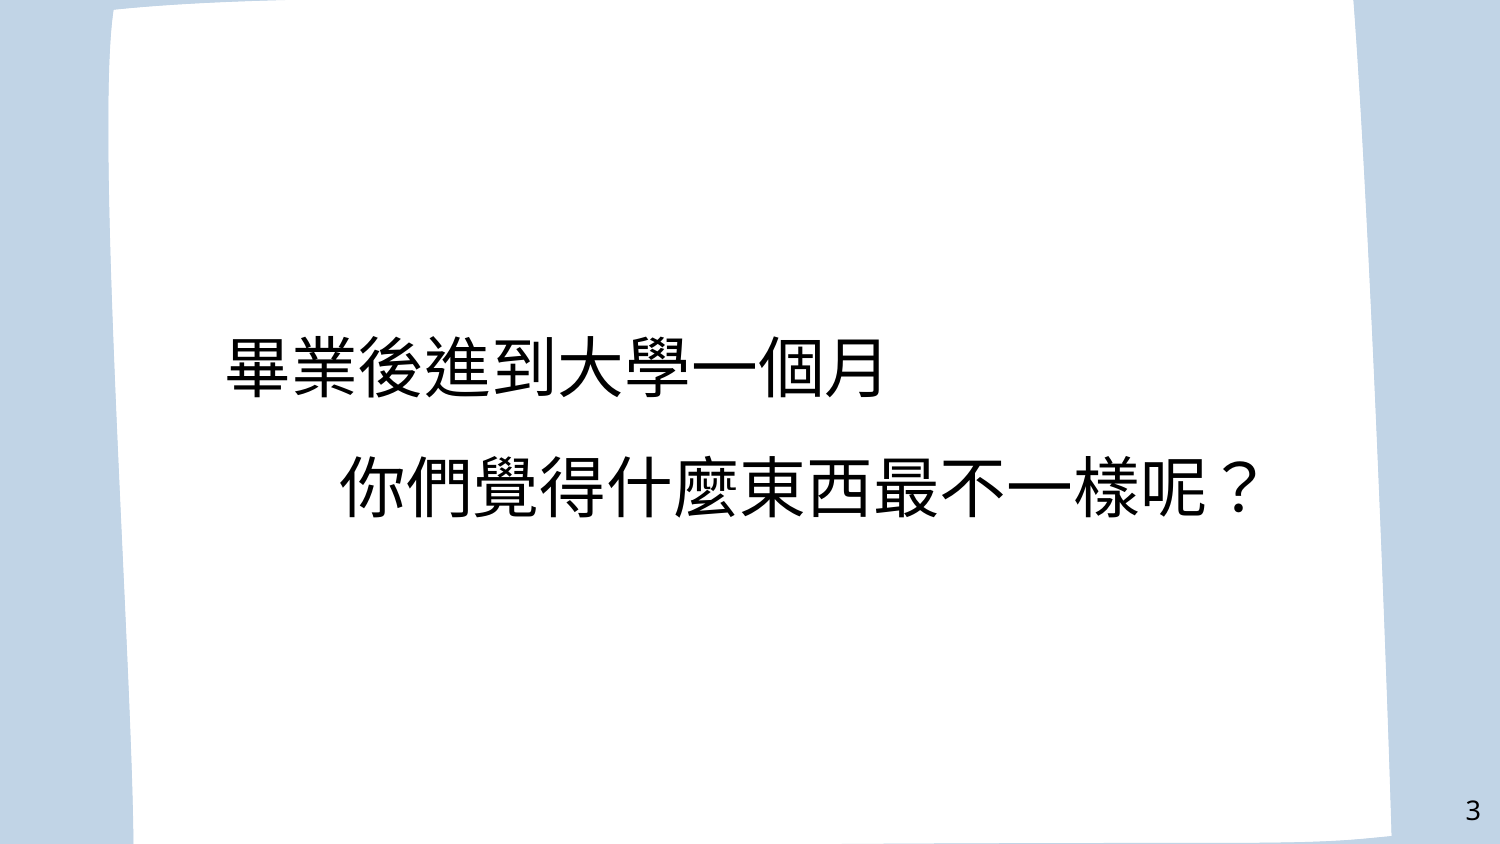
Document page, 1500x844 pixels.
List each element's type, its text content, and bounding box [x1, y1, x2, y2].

text_box 畢業後進到大學一個月 你們覺得什麼東西最不一樣呢？ [209, 278, 1289, 533]
text_box [108, 0, 1391, 844]
slide_number <編號> [1391, 779, 1482, 844]
